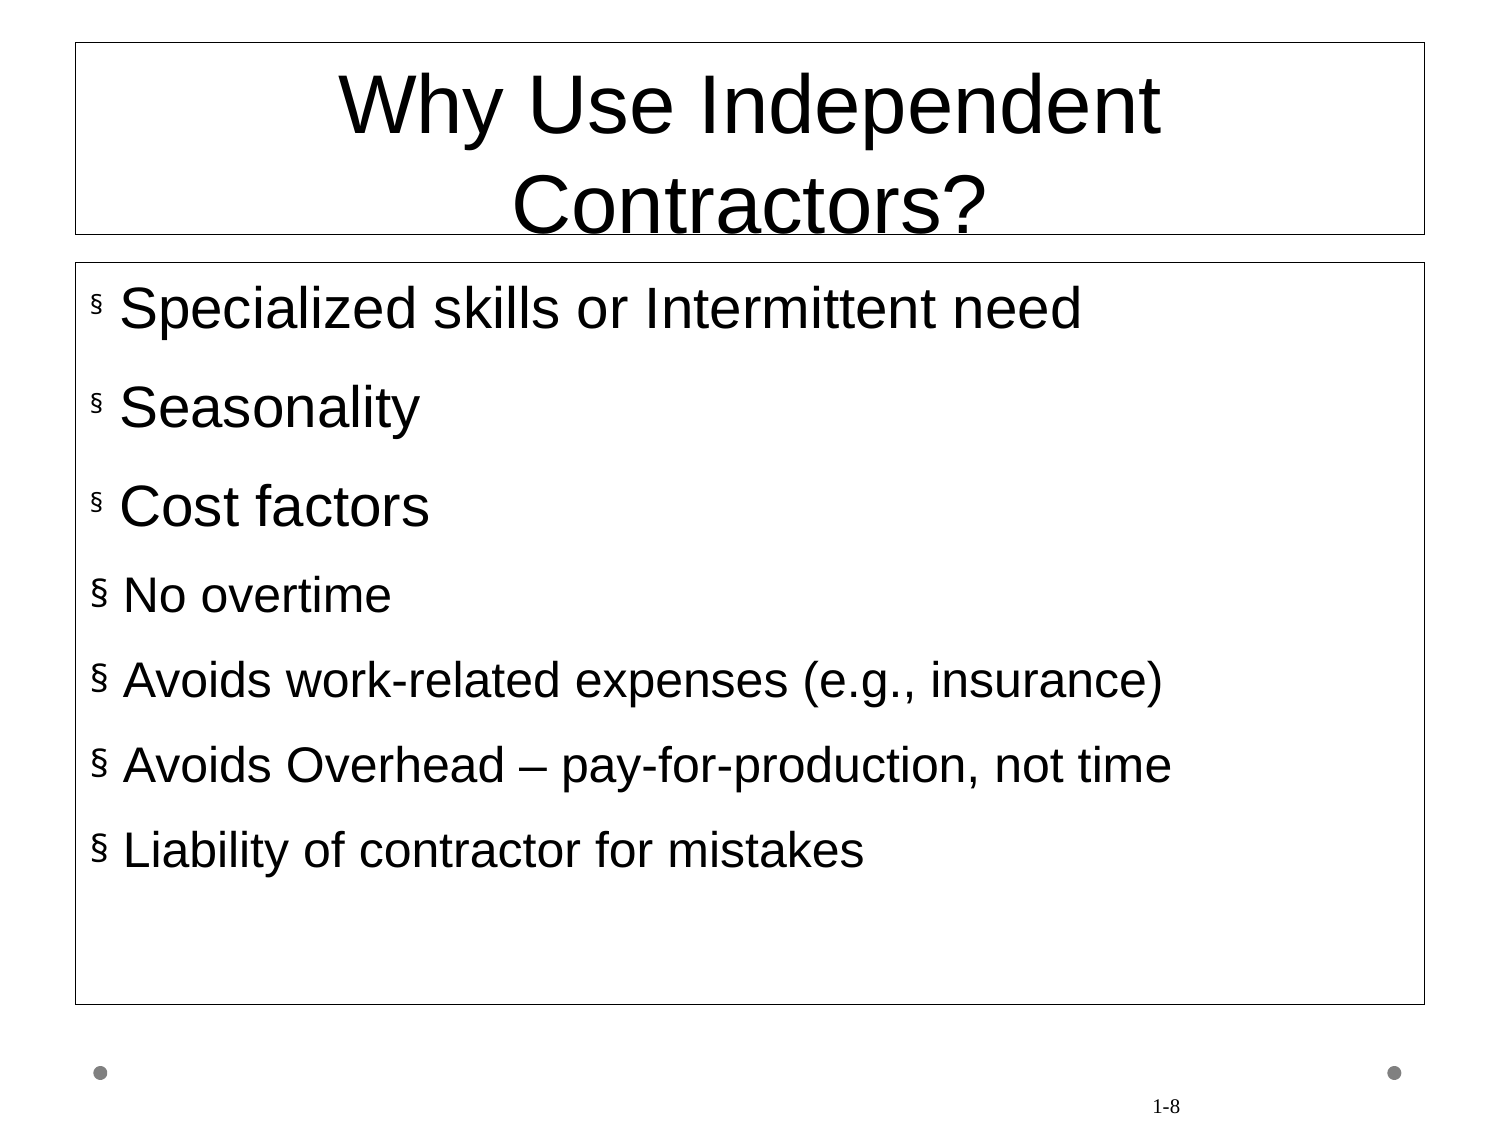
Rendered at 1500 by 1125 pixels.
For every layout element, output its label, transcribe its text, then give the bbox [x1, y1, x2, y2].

title Why Use Independent Contractors? [75, 42, 1425, 235]
list Specialized skills or Intermittent need Seasonality Cost factors No overtime Avoids work-related expenses (e.g., insurance) Avoids Overhead – pay-for-production, not time Liability of contractor for mistakes [75, 262, 1425, 1005]
